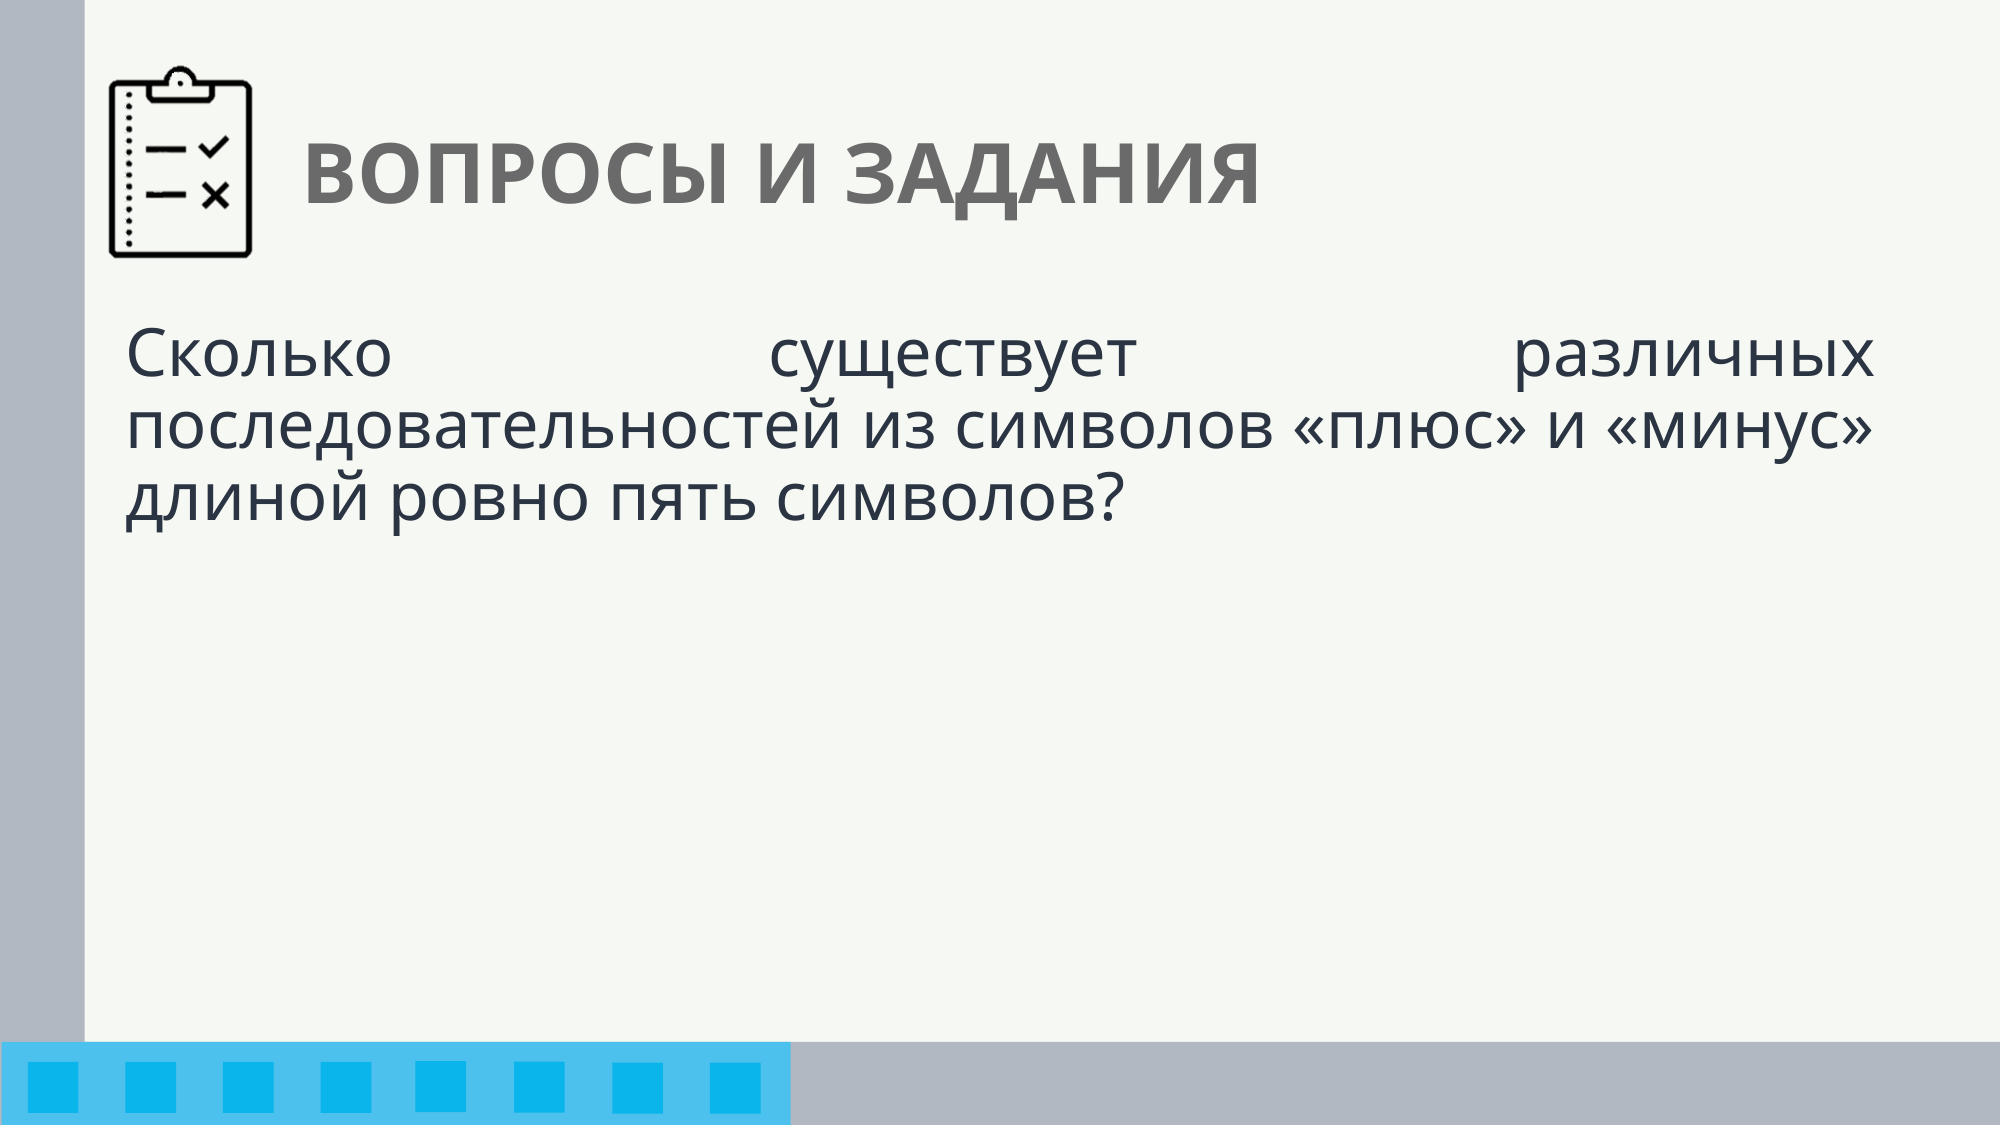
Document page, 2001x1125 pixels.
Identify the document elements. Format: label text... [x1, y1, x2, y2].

list Сколько существует различных последовательностей из символов «плюс» и «минус» длиной ровно пять символов? [110, 311, 1892, 742]
title ВОПРОСЫ И ЗАДАНИЯ [285, 67, 1892, 286]
picture [85, 54, 286, 286]
